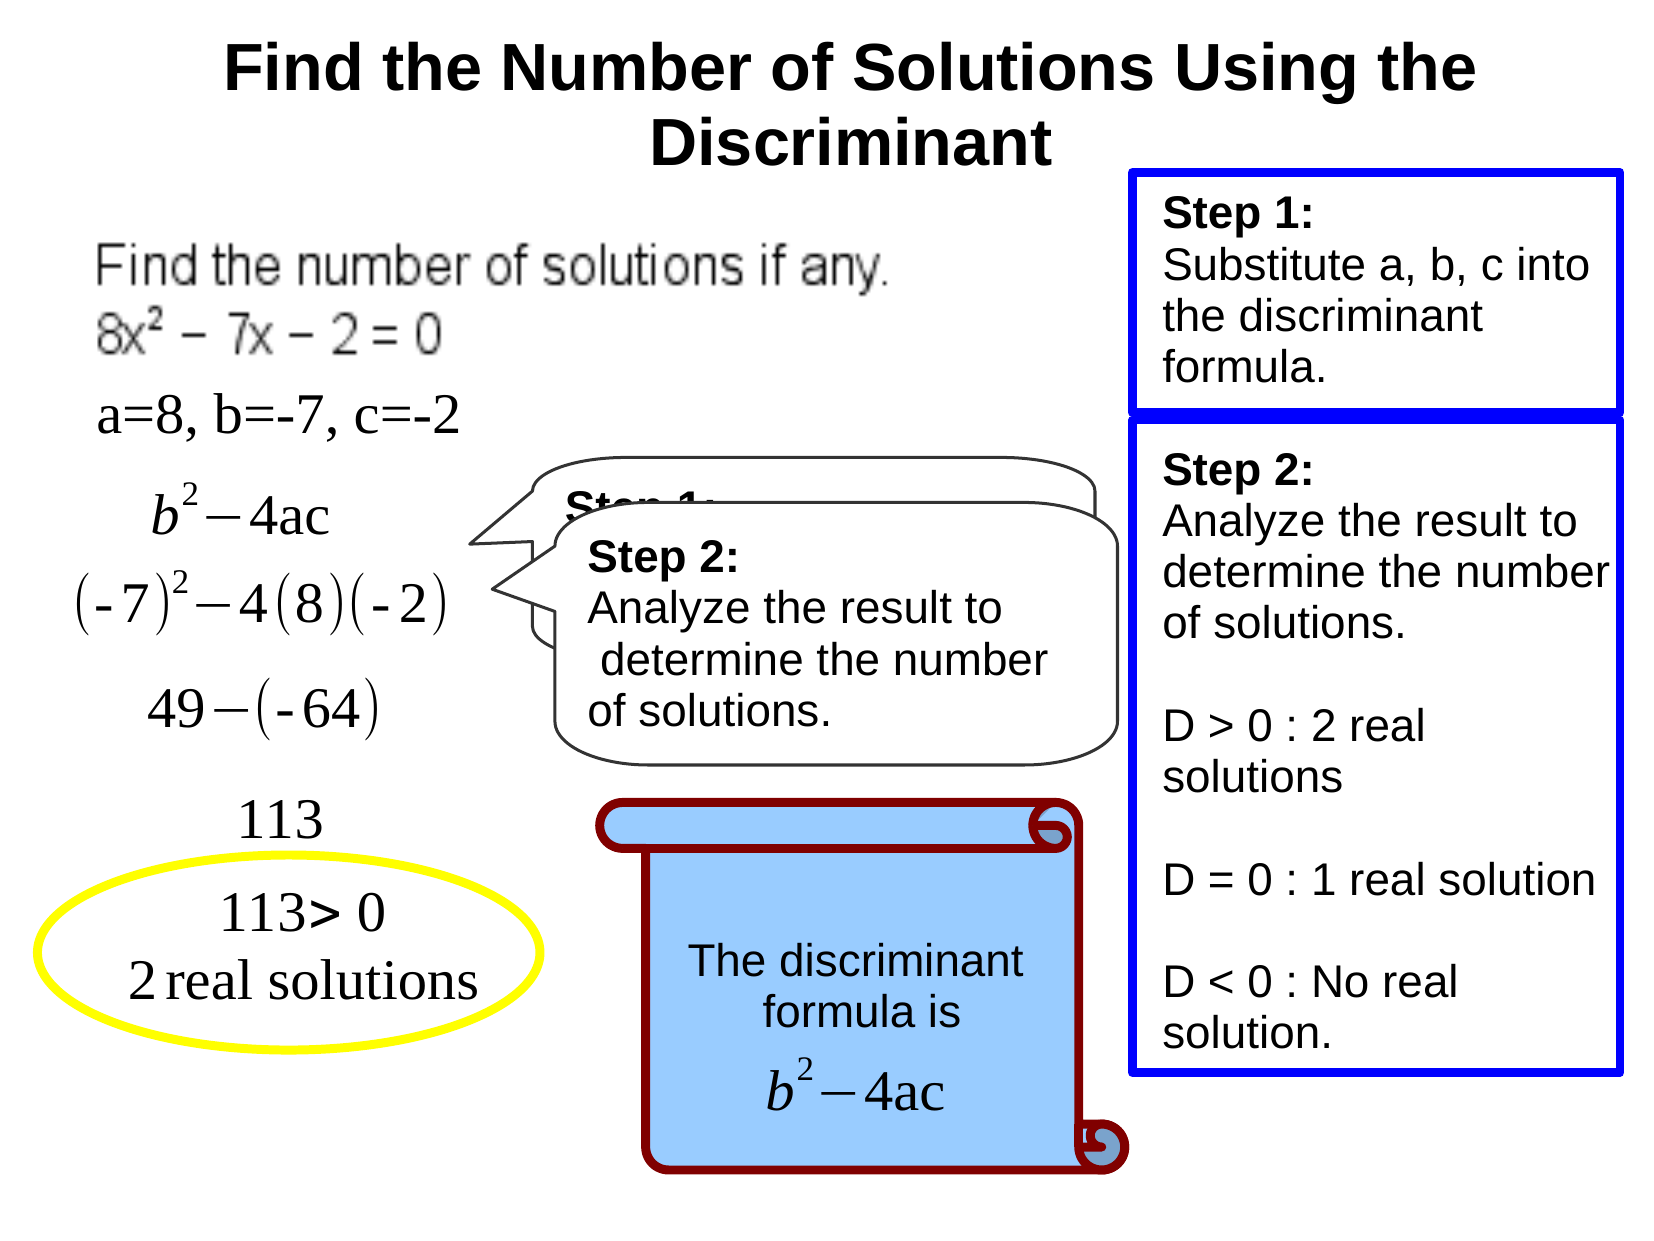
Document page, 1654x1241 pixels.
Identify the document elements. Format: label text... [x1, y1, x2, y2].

chart [759, 1050, 953, 1123]
text_box Step 1: Substitute a, b, c into the discriminant formula. Step 2: Analyze the result to determine the number of solutions. D > 0 : 2 real solutions D = 0 : 1 real solution D < 0 : No real solution. [1147, 424, 1616, 1068]
chart [120, 880, 487, 1013]
text_box Step 1: Substitute a, b, c into the discriminant formula. [469, 457, 1096, 561]
chart [90, 382, 469, 447]
text_box Step 1: Substitute a, b, c into the discriminant formula. Step 2: Analyze the result to determine the number of solutions. D > 0 : 2 real solutions D = 0 : 1 real solution D < 0 : No real solution. [1147, 180, 1616, 408]
text_box Step 2: Analyze the result to determine the number of solutions. [492, 502, 1118, 766]
text_box Find the Number of Solutions Using the Discriminant [1137, 177, 1616, 187]
chart [230, 787, 331, 853]
text_box The discriminant formula is [599, 802, 1050, 849]
picture [96, 217, 968, 391]
text_box Find the Number of Solutions Using the Discriminant [82, 22, 1621, 187]
text_box The discriminant formula is [645, 802, 1101, 1171]
text_box Step 1: Substitute a, b, c into the discriminant formula. Step 2: Analyze the result to determine the number of solutions. D > 0 : 2 real solutions D = 0 : 1 real solution D < 0 : No real solution. [1147, 180, 1628, 1241]
chart [144, 474, 338, 548]
chart [66, 562, 456, 637]
chart [473, 880, 487, 887]
chart [139, 676, 389, 743]
